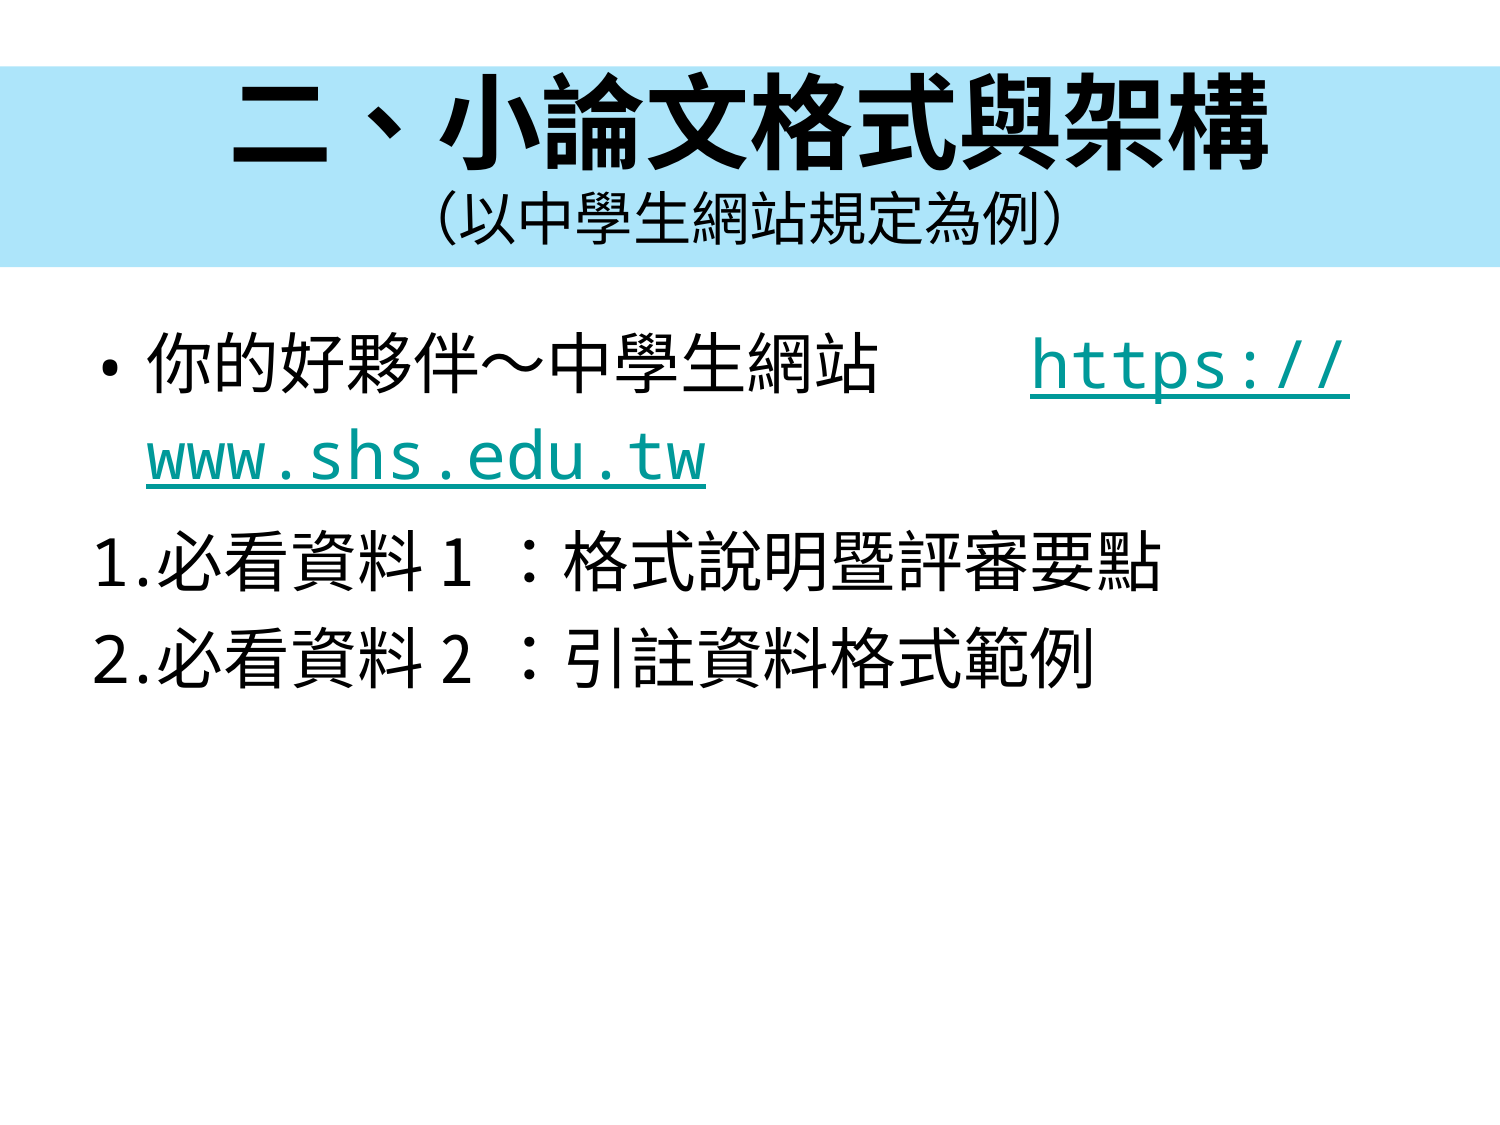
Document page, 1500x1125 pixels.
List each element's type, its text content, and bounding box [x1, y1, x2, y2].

text_box [0, 66, 1500, 268]
list 你的好夥伴～中學生網站 https://www.shs.edu.tw 必看資料1：格式說明暨評審要點 必看資料2：引註資料格式範例 [75, 314, 1426, 1005]
title 二、小論文格式與架構 （以中學生網站規定為例） [75, 66, 1426, 244]
